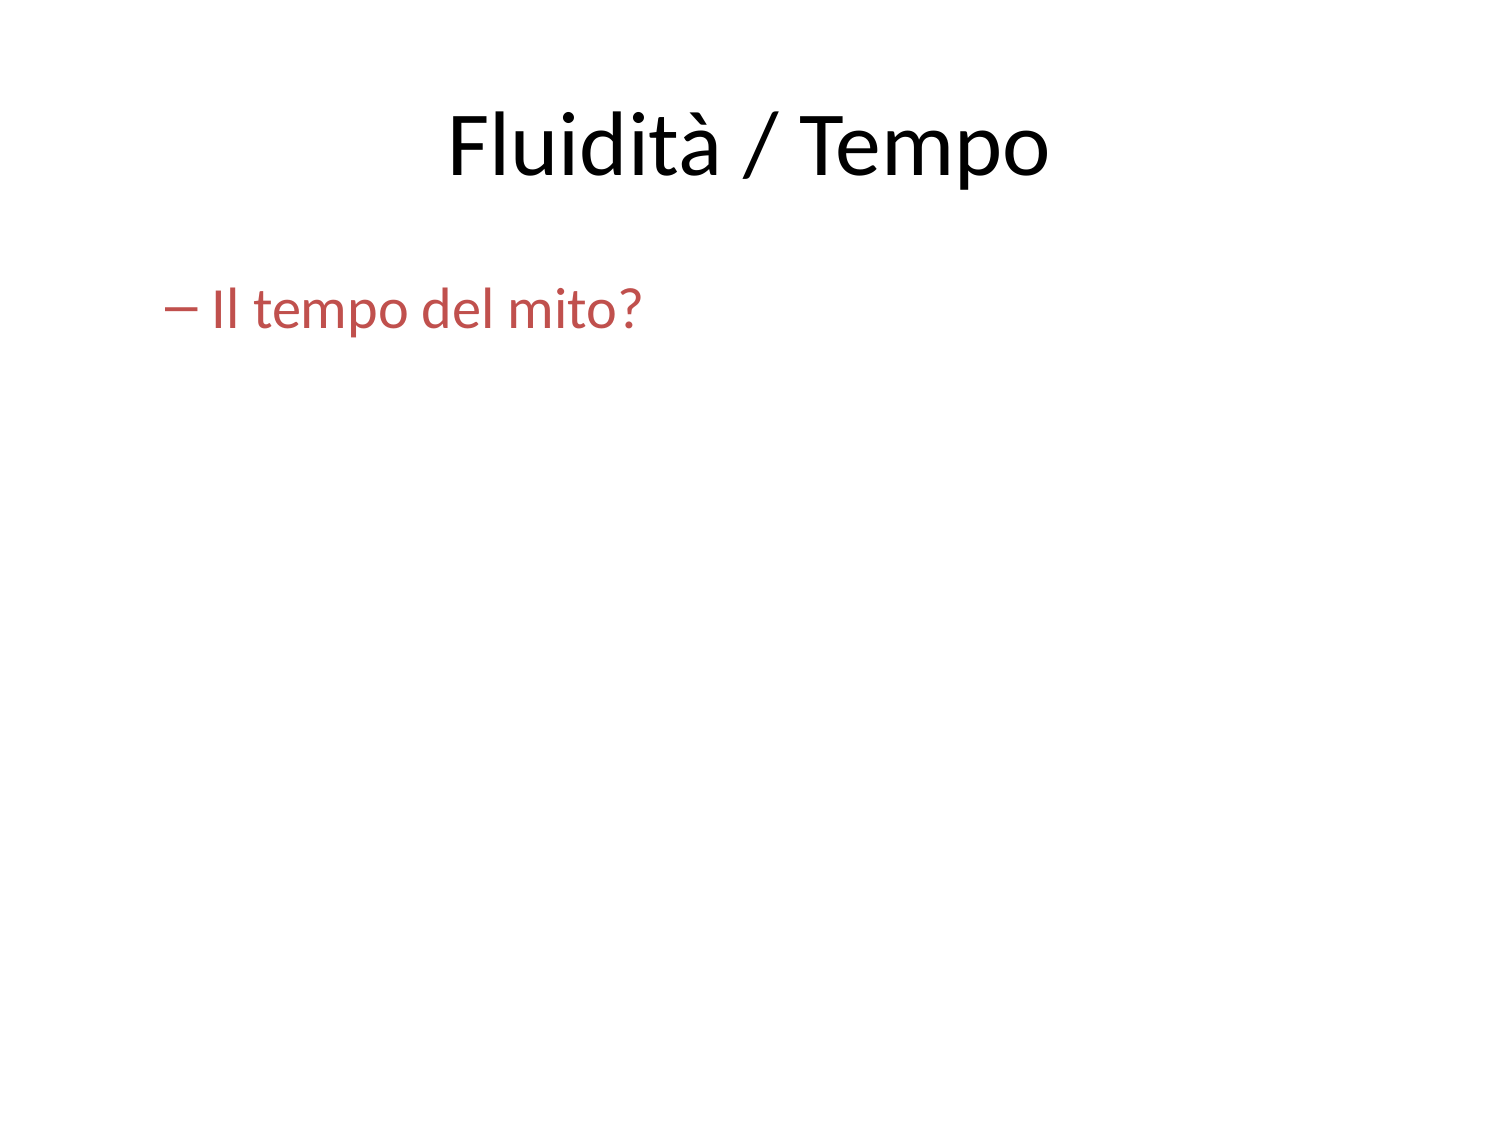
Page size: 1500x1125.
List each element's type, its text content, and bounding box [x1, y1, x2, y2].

text_box Fluidità / Tempo [75, 45, 1425, 233]
text_box Il tempo del mito? [75, 262, 1425, 1005]
